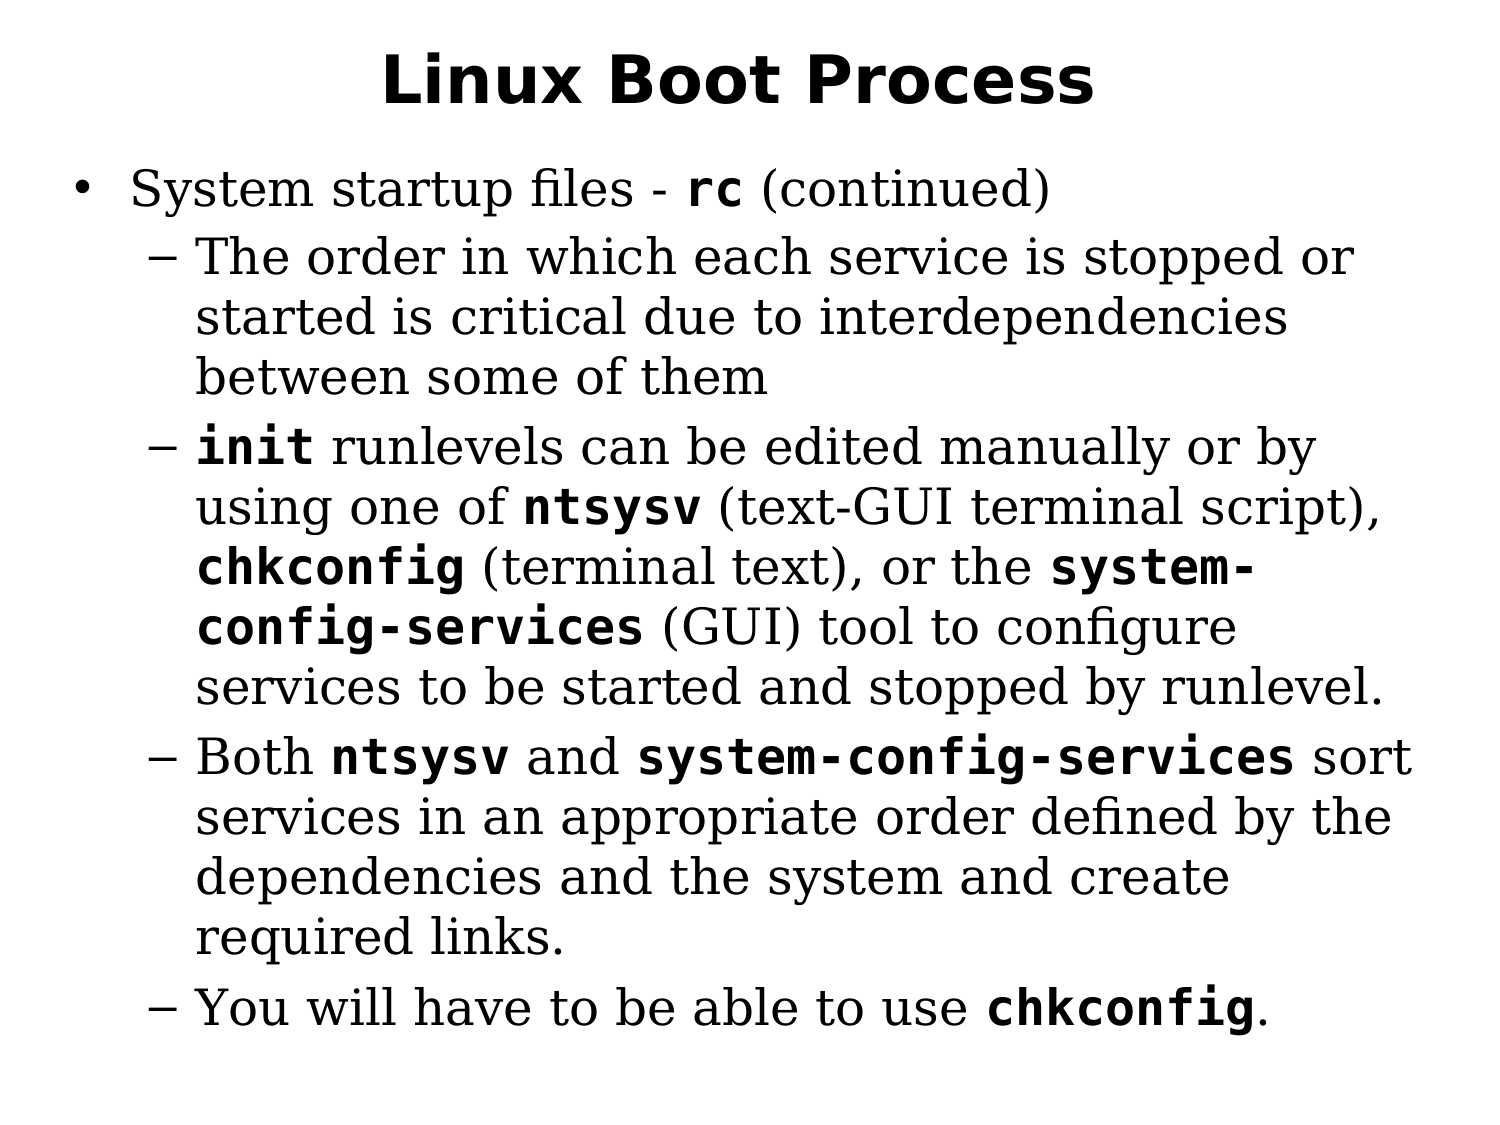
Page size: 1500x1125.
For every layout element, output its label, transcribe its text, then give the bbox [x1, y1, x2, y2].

list System startup files - rc (continued) The order in which each service is stopped or started is critical due to interdependencies between some of them init runlevels can be edited manually or by using one of ntsysv (text-GUI terminal script), chkconfig (terminal text), or the system-config-services (GUI) tool to configure services to be started and stopped by runlevel. Both ntsysv and system-config-services sort services in an appropriate order defined by the dependencies and the system and create required links. You will have to be able to use chkconfig. [59, 148, 1447, 1044]
title Linux Boot Process [112, 29, 1388, 125]
